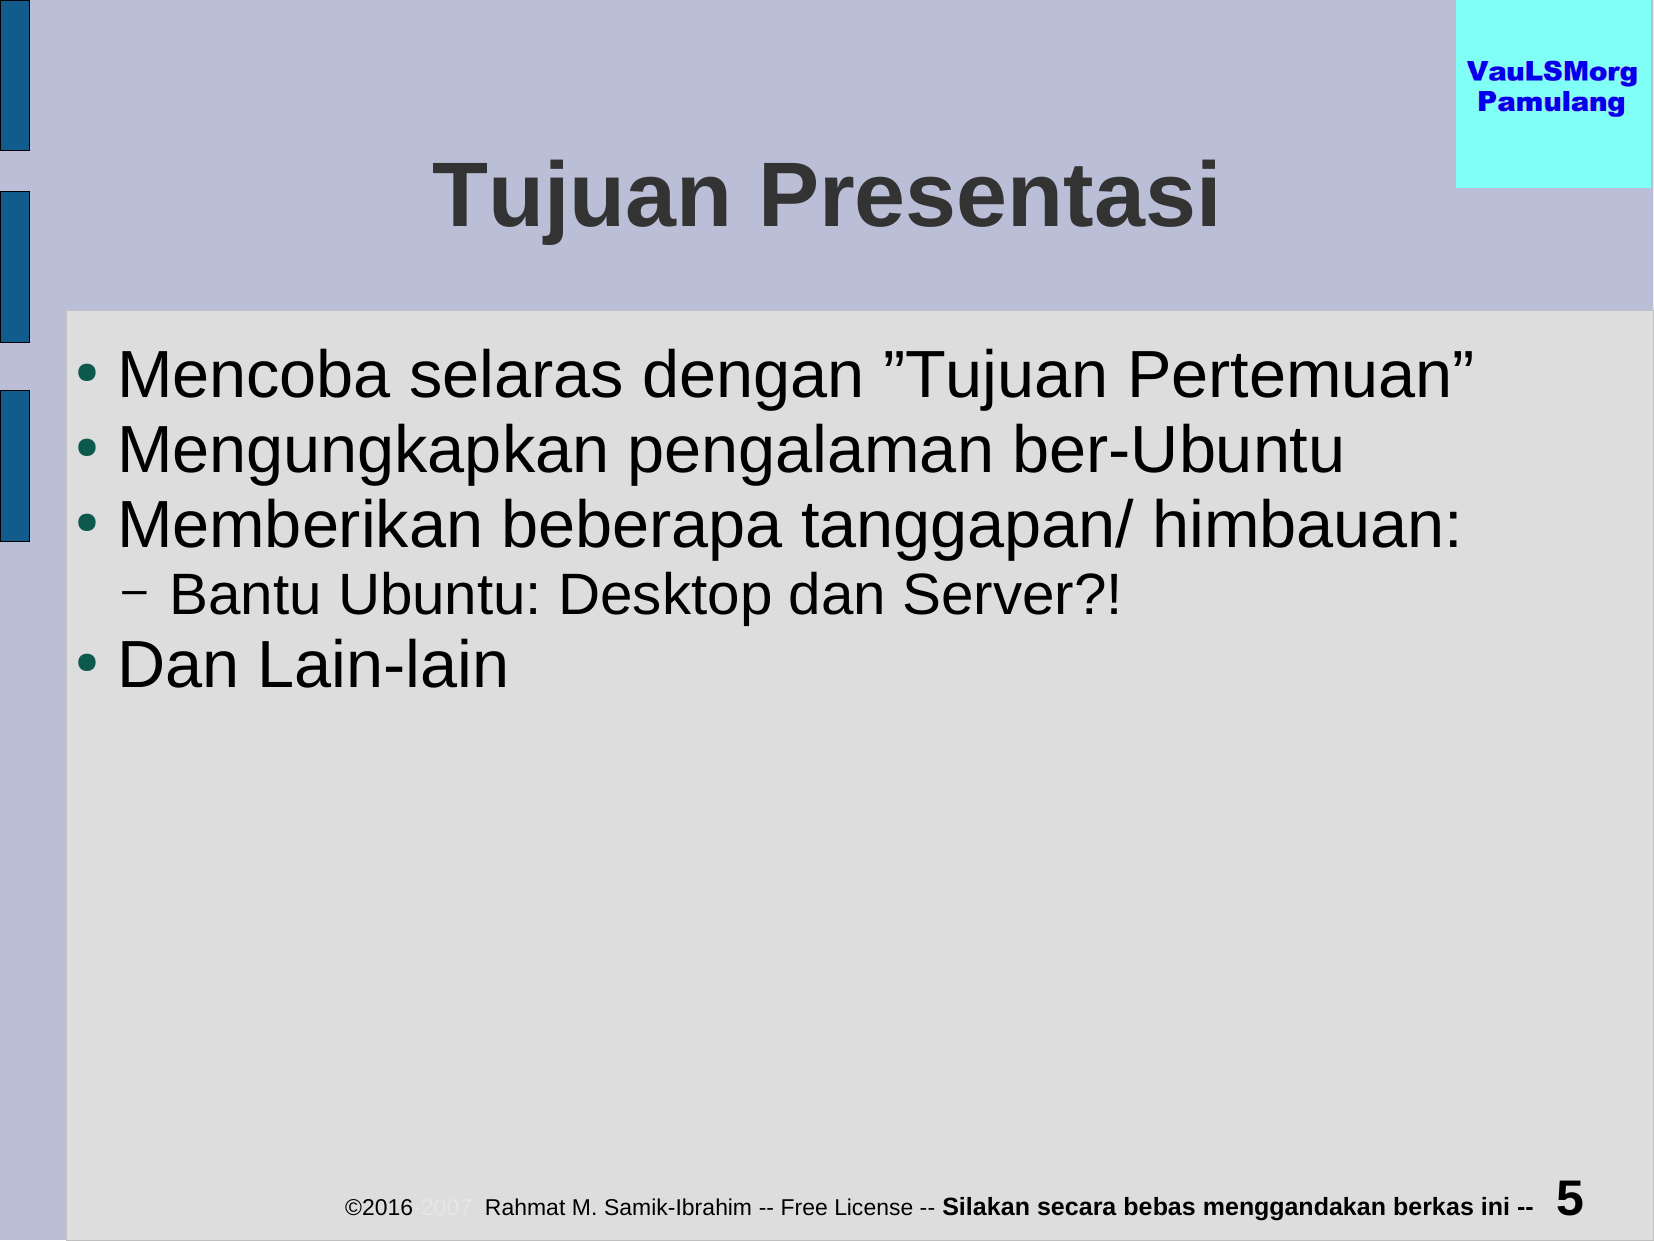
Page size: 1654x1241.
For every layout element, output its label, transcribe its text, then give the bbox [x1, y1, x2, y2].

title Tujuan Presentasi [121, 91, 1534, 299]
picture [1456, 0, 1651, 188]
list Mencoba selaras dengan ”Tujuan Pertemuan” Mengungkapkan pengalaman ber-Ubuntu Memberikan beberapa tanggapan/ himbauan: Bantu Ubuntu: Desktop dan Server?! Dan Lain-lain [75, 337, 1613, 1163]
